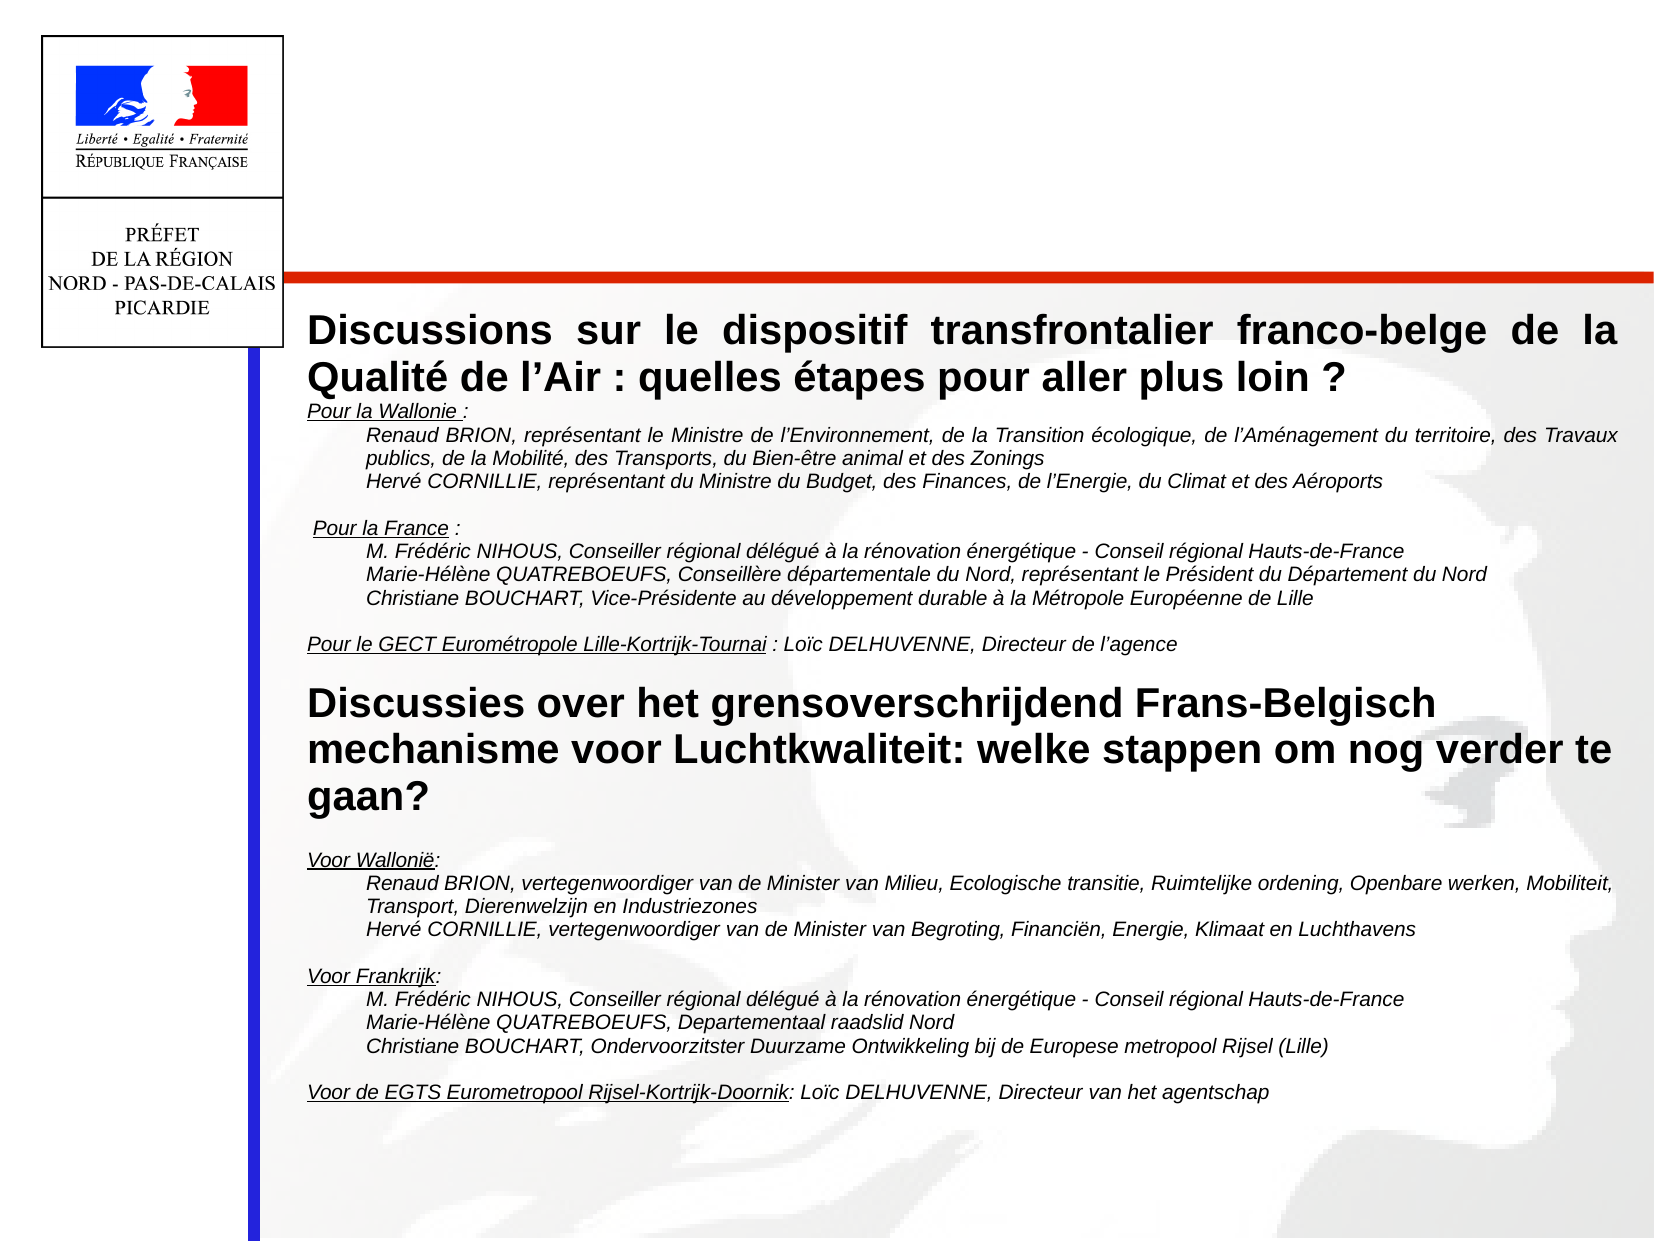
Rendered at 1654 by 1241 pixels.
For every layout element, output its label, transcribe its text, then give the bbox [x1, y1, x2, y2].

list Discussions sur le dispositif transfrontalier franco-belge de la Qualité de l’Air : quelles étapes pour aller plus loin ? Pour la Wallonie : Renaud BRION, représentant le Ministre de l’Environnement, de la Transition écologique, de l’Aménagement du territoire, des Travaux publics, de la Mobilité, des Transports, du Bien-être animal et des Zonings Hervé CORNILLIE, représentant du Ministre du Budget, des Finances, de l’Energie, du Climat et des Aéroports Pour la France : M. Frédéric NIHOUS, Conseiller régional délégué à la rénovation énergétique - Conseil régional Hauts-de-France Marie-Hélène QUATREBOEUFS, Conseillère départementale du Nord, représentant le Président du Département du Nord Christiane BOUCHART, Vice-Présidente au développement durable à la Métropole Européenne de Lille Pour le GECT Eurométropole Lille-Kortrijk-Tournai : Loïc DELHUVENNE, Directeur de l’agence Discussies over het grensoverschrijdend Frans-Belgisch mechanisme voor Luchtkwaliteit: welke stappen om nog verder te gaan? Voor Wallonië: Renaud BRION, vertegenwoordiger van de Minister van Milieu, Ecologische transitie, Ruimtelijke ordening, Openbare werken, Mobiliteit, Transport, Dierenwelzijn en Industriezones Hervé CORNILLIE, vertegenwoordiger van de Minister van Begroting, Financiën, Energie, Klimaat en Luchthavens Voor Frankrijk: M. Frédéric NIHOUS, Conseiller régional délégué à la rénovation énergétique - Conseil régional Hauts-de-France Marie-Hélène QUATREBOEUFS, Departementaal raadslid Nord Christiane BOUCHART, Ondervoorzitster Duurzame Ontwikkeling bij de Europese metropool Rijsel (Lille) Voor de EGTS Eurometropool Rijsel-Kortrijk-Doornik: Loïc DELHUVENNE, Directeur van het agentschap [307, 307, 1619, 1205]
picture [41, 35, 284, 348]
